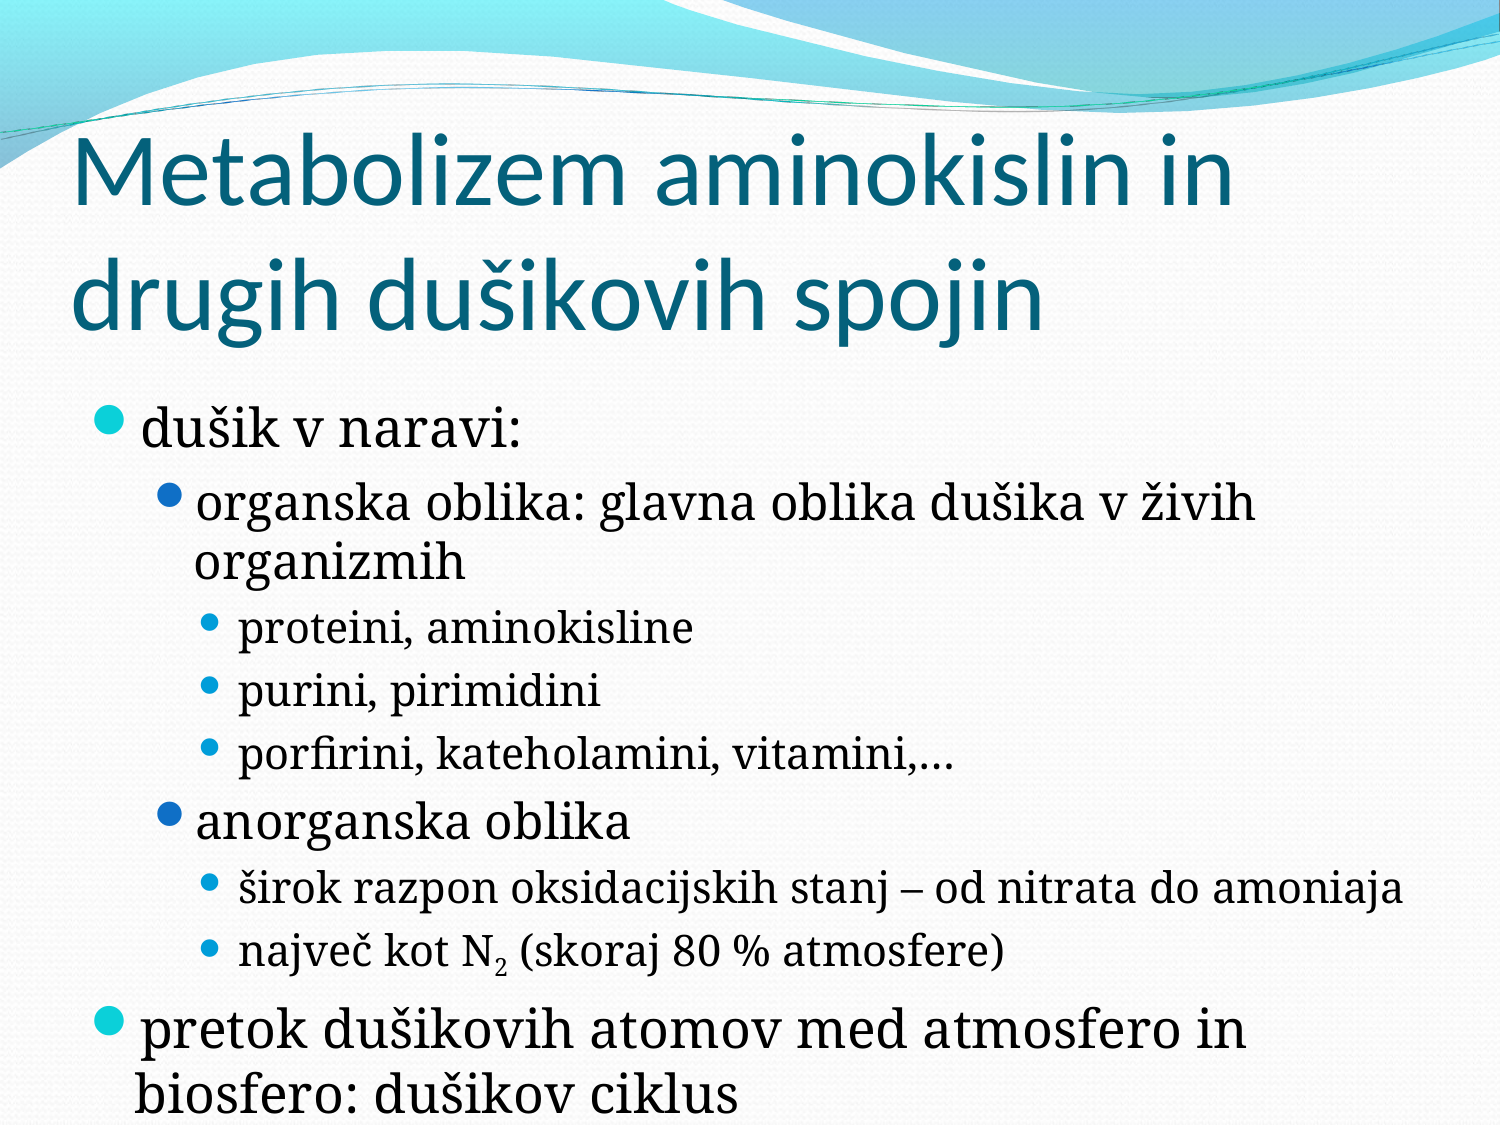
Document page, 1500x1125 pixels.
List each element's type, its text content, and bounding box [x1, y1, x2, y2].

picture [0, 0, 1500, 1125]
list dušik v naravi: organska oblika: glavna oblika dušika v živih organizmih proteini, aminokisline purini, pirimidini porfirini, kateholamini, vitamini,… anorganska oblika širok razpon oksidacijskih stanj – od nitrata do amoniaja največ kot N2 (skoraj 80 % atmosfere) pretok dušikovih atomov med atmosfero in biosfero: dušikov ciklus [74, 386, 1465, 1080]
title Metabolizem aminokislin in drugih dušikovih spojin [70, 94, 1421, 352]
